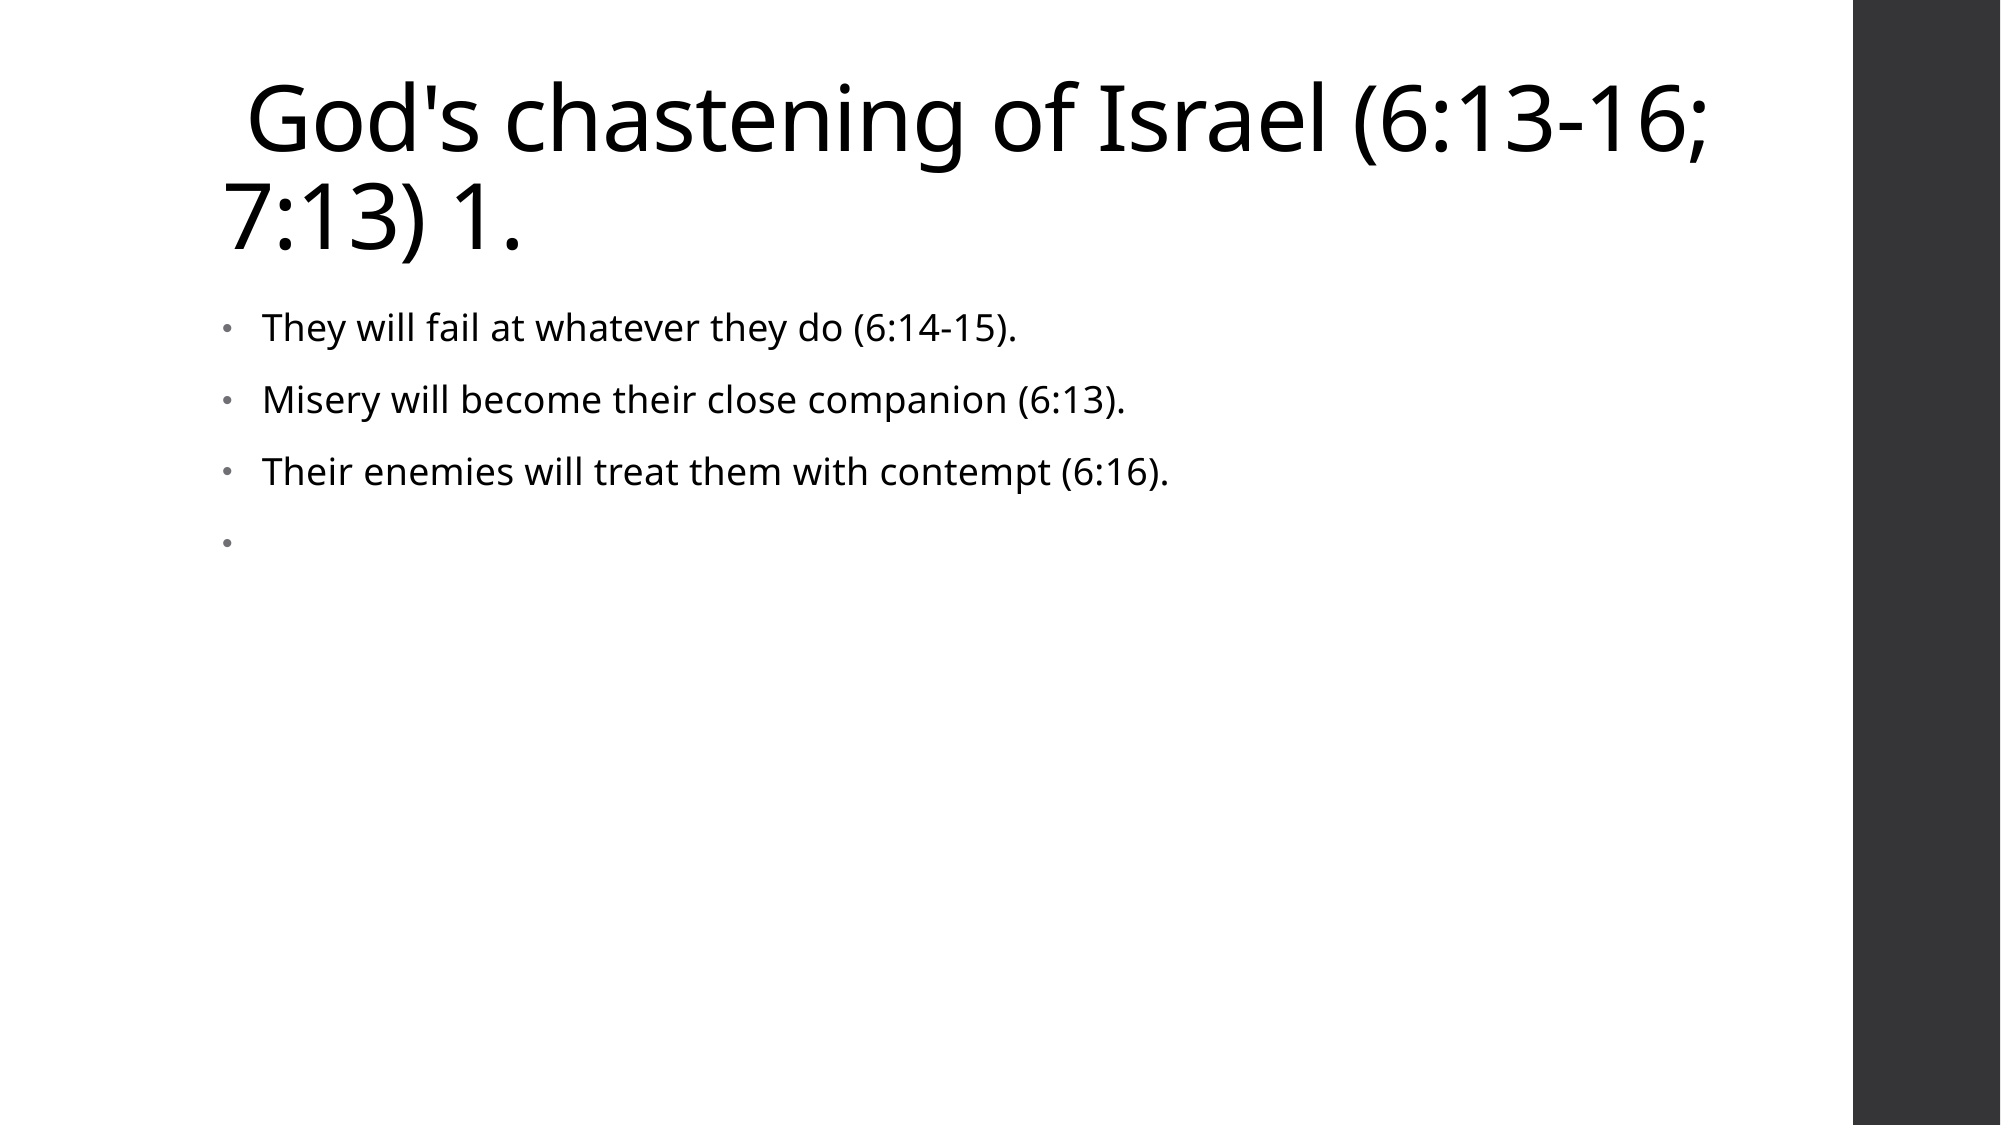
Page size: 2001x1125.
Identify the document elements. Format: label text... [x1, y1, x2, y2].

title God's chastening of Israel (6:13-16; 7:13) 1. [206, 60, 1797, 278]
list They will fail at whatever they do (6:14-15). Misery will become their close companion (6:13). Their enemies will treat them with contempt (6:16). [206, 299, 1617, 1014]
